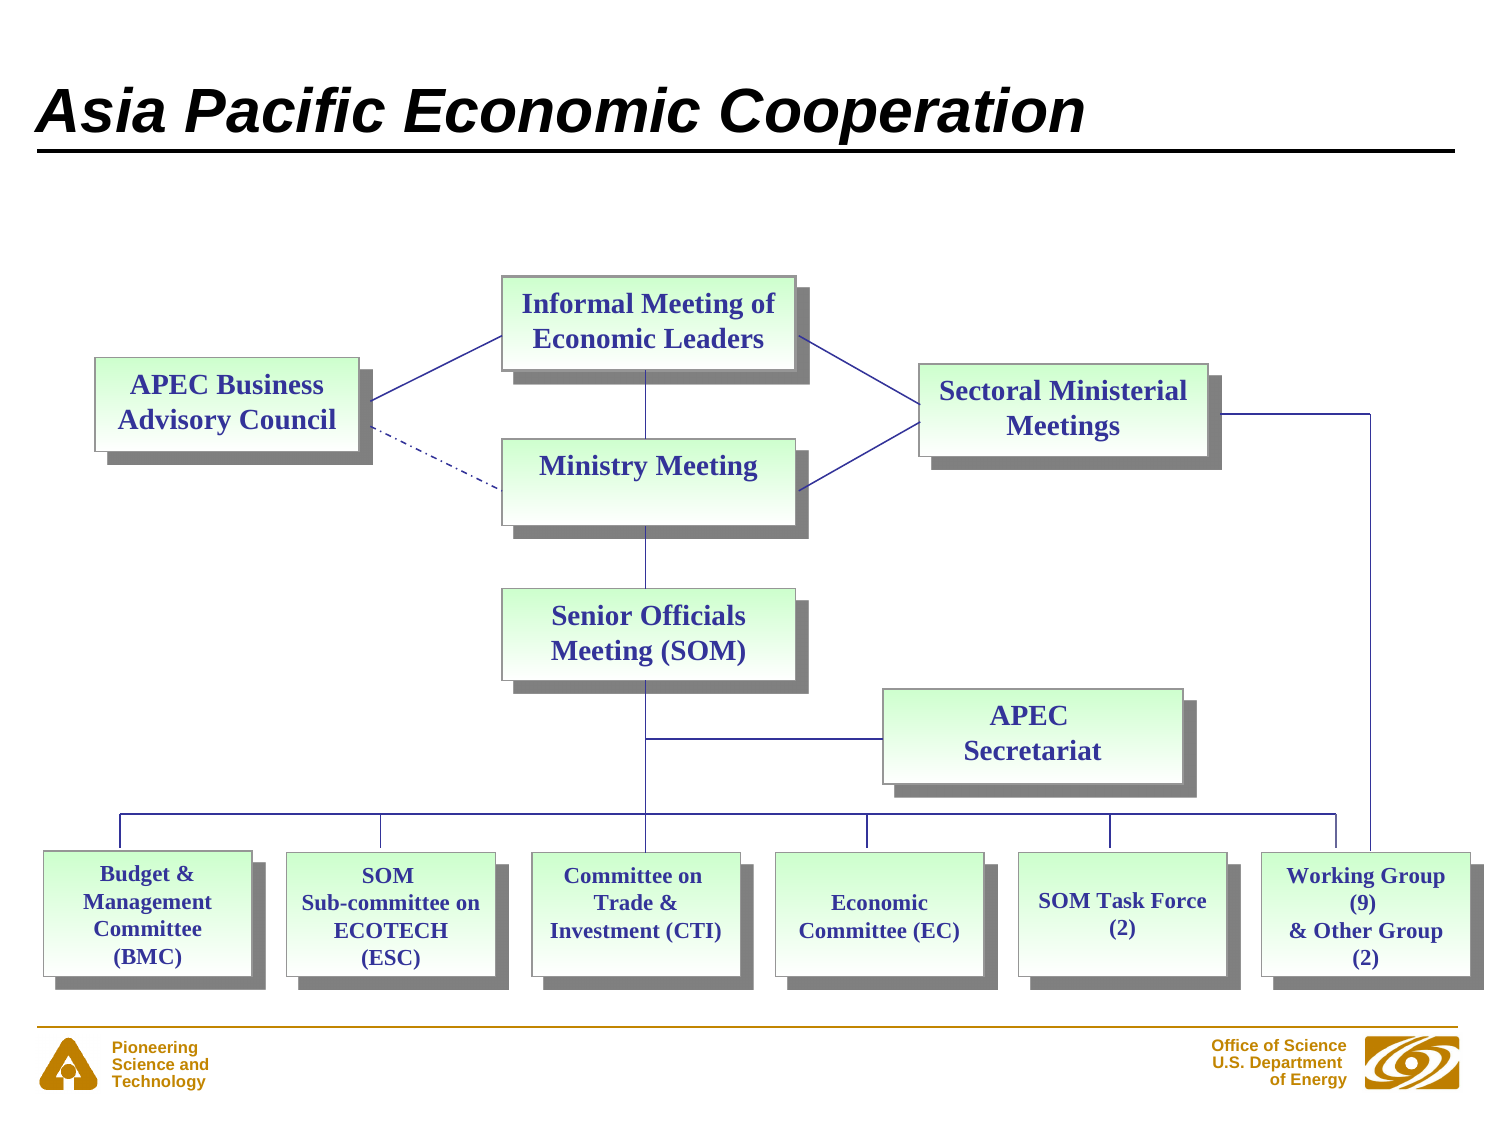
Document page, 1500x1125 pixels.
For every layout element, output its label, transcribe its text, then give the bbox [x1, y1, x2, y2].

text_box Ministry Meeting [502, 438, 796, 526]
text_box Working Group (9) & Other Group (2) [1261, 852, 1471, 977]
text_box Committee on Trade & Investment (CTI) [531, 852, 741, 977]
text_box Informal Meeting of Economic Leaders [502, 276, 796, 371]
text_box APEC Business Advisory Council [95, 357, 359, 452]
text_box Budget & Management Committee (BMC) [43, 851, 253, 977]
picture [1362, 1032, 1463, 1093]
text_box SOM Sub-committee on ECOTECH (ESC) [286, 852, 496, 977]
text_box APEC Secretariat [882, 688, 1183, 784]
text_box SOM Task Force (2) [1018, 852, 1228, 977]
text_box Senior Officials Meeting (SOM) [502, 588, 796, 681]
title Asia Pacific Economic Cooperation [21, 78, 1459, 154]
text_box Economic Committee (EC) [775, 852, 984, 977]
picture [35, 1034, 101, 1094]
text_box Sectoral Ministerial Meetings [919, 363, 1208, 457]
